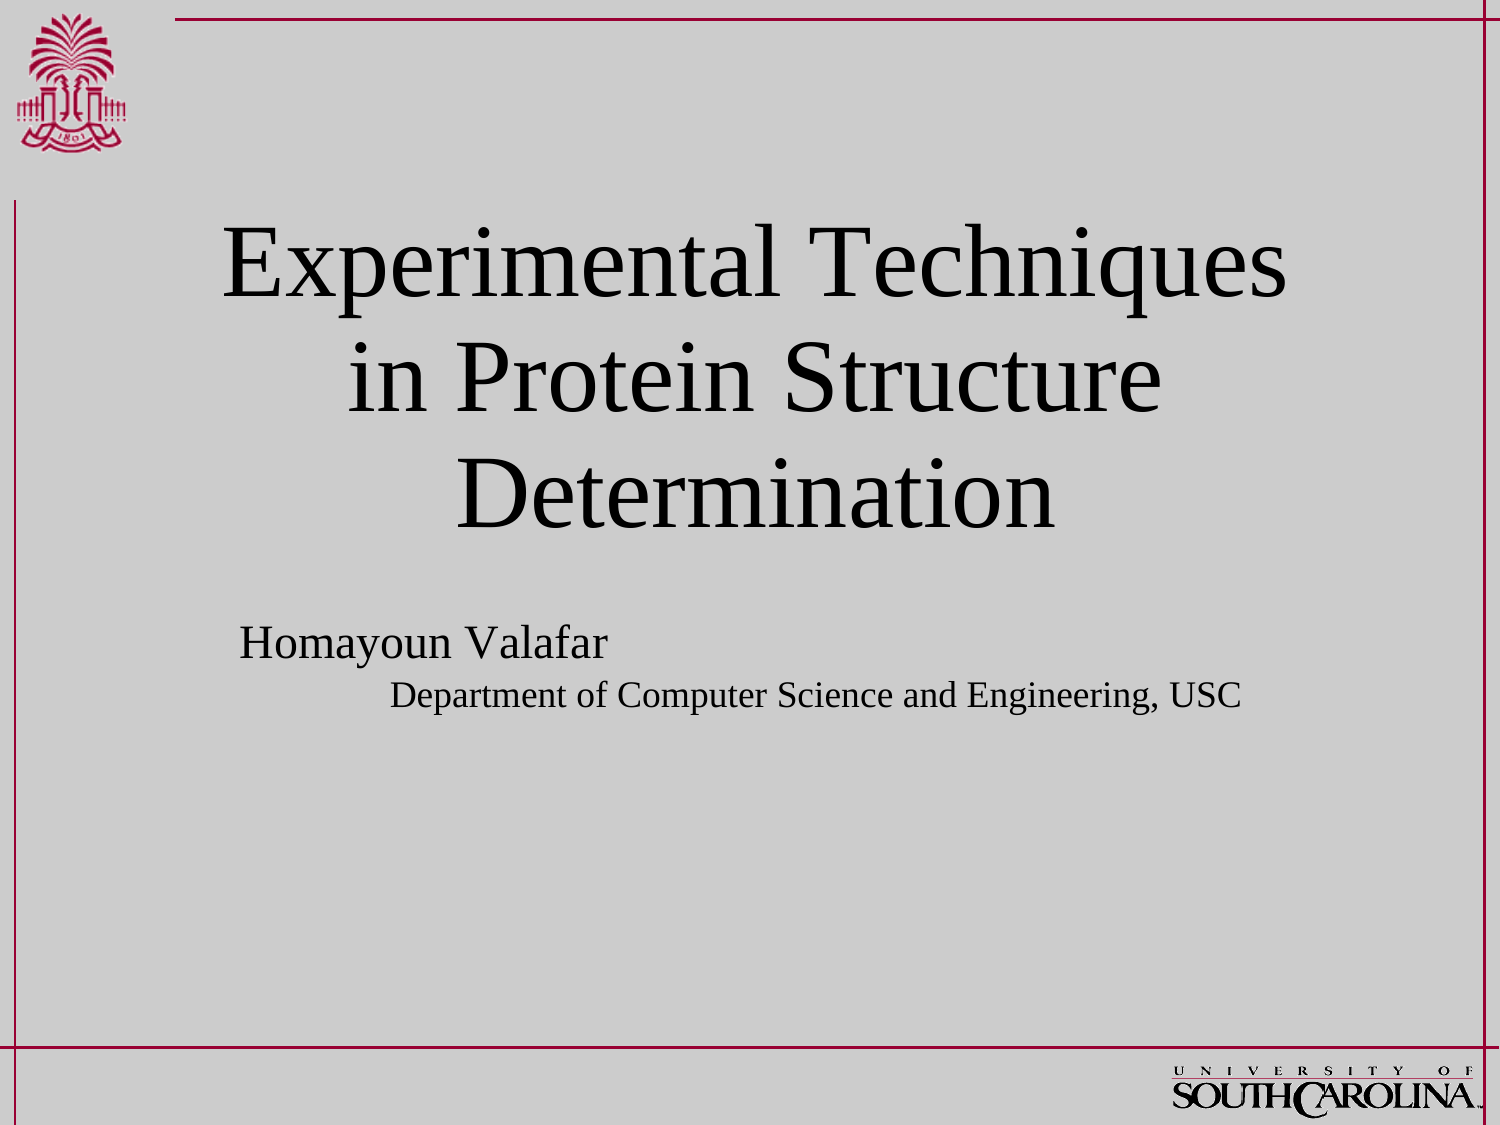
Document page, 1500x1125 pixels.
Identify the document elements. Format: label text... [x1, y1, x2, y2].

title Experimental Techniques in Protein Structure Determination [200, 162, 1313, 558]
picture [1162, 1049, 1483, 1125]
picture [12, 12, 131, 155]
subtitle Homayoun Valafar Department of Computer Science and Engineering, USC [225, 612, 1276, 920]
